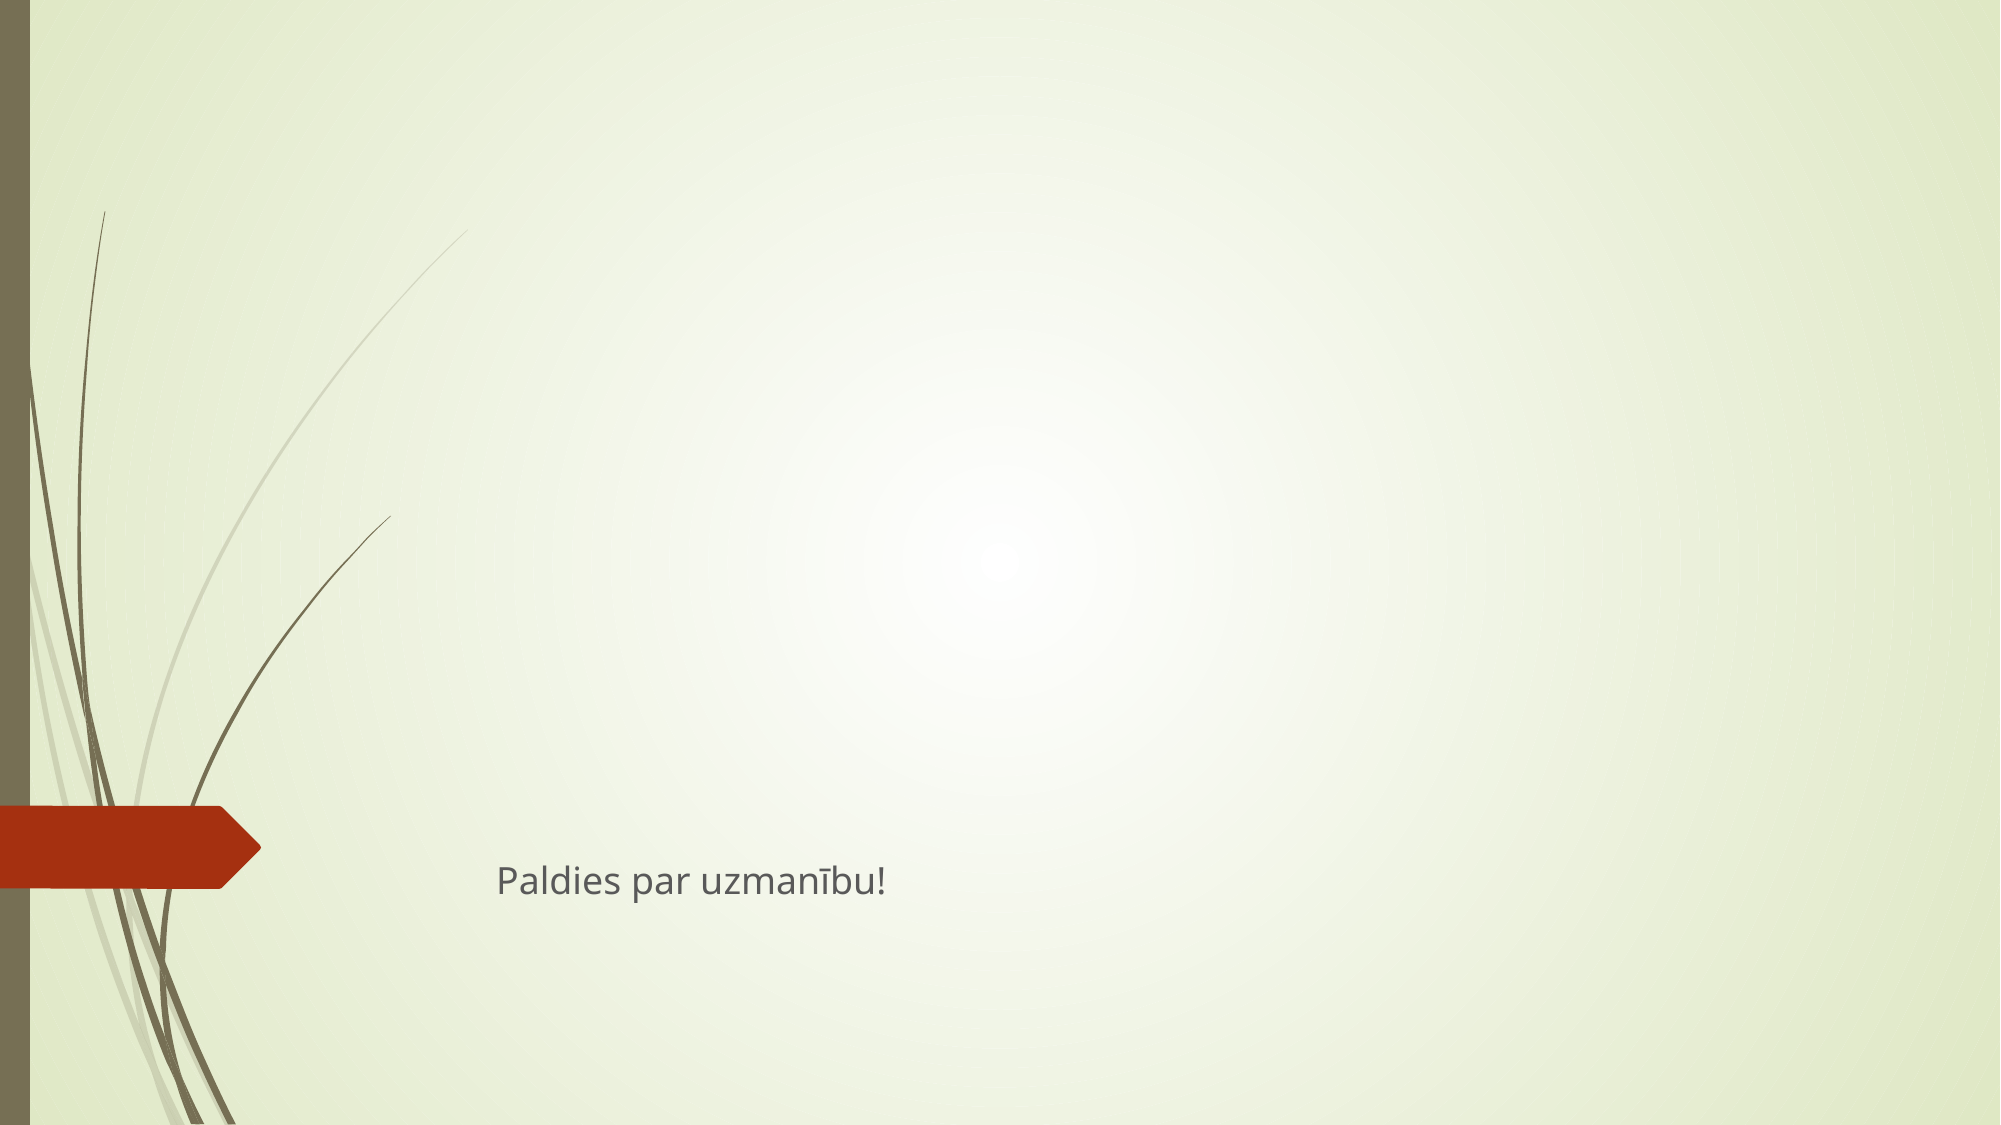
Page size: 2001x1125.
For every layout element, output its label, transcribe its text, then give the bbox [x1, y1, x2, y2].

list Paldies par uzmanību! [424, 849, 1888, 970]
